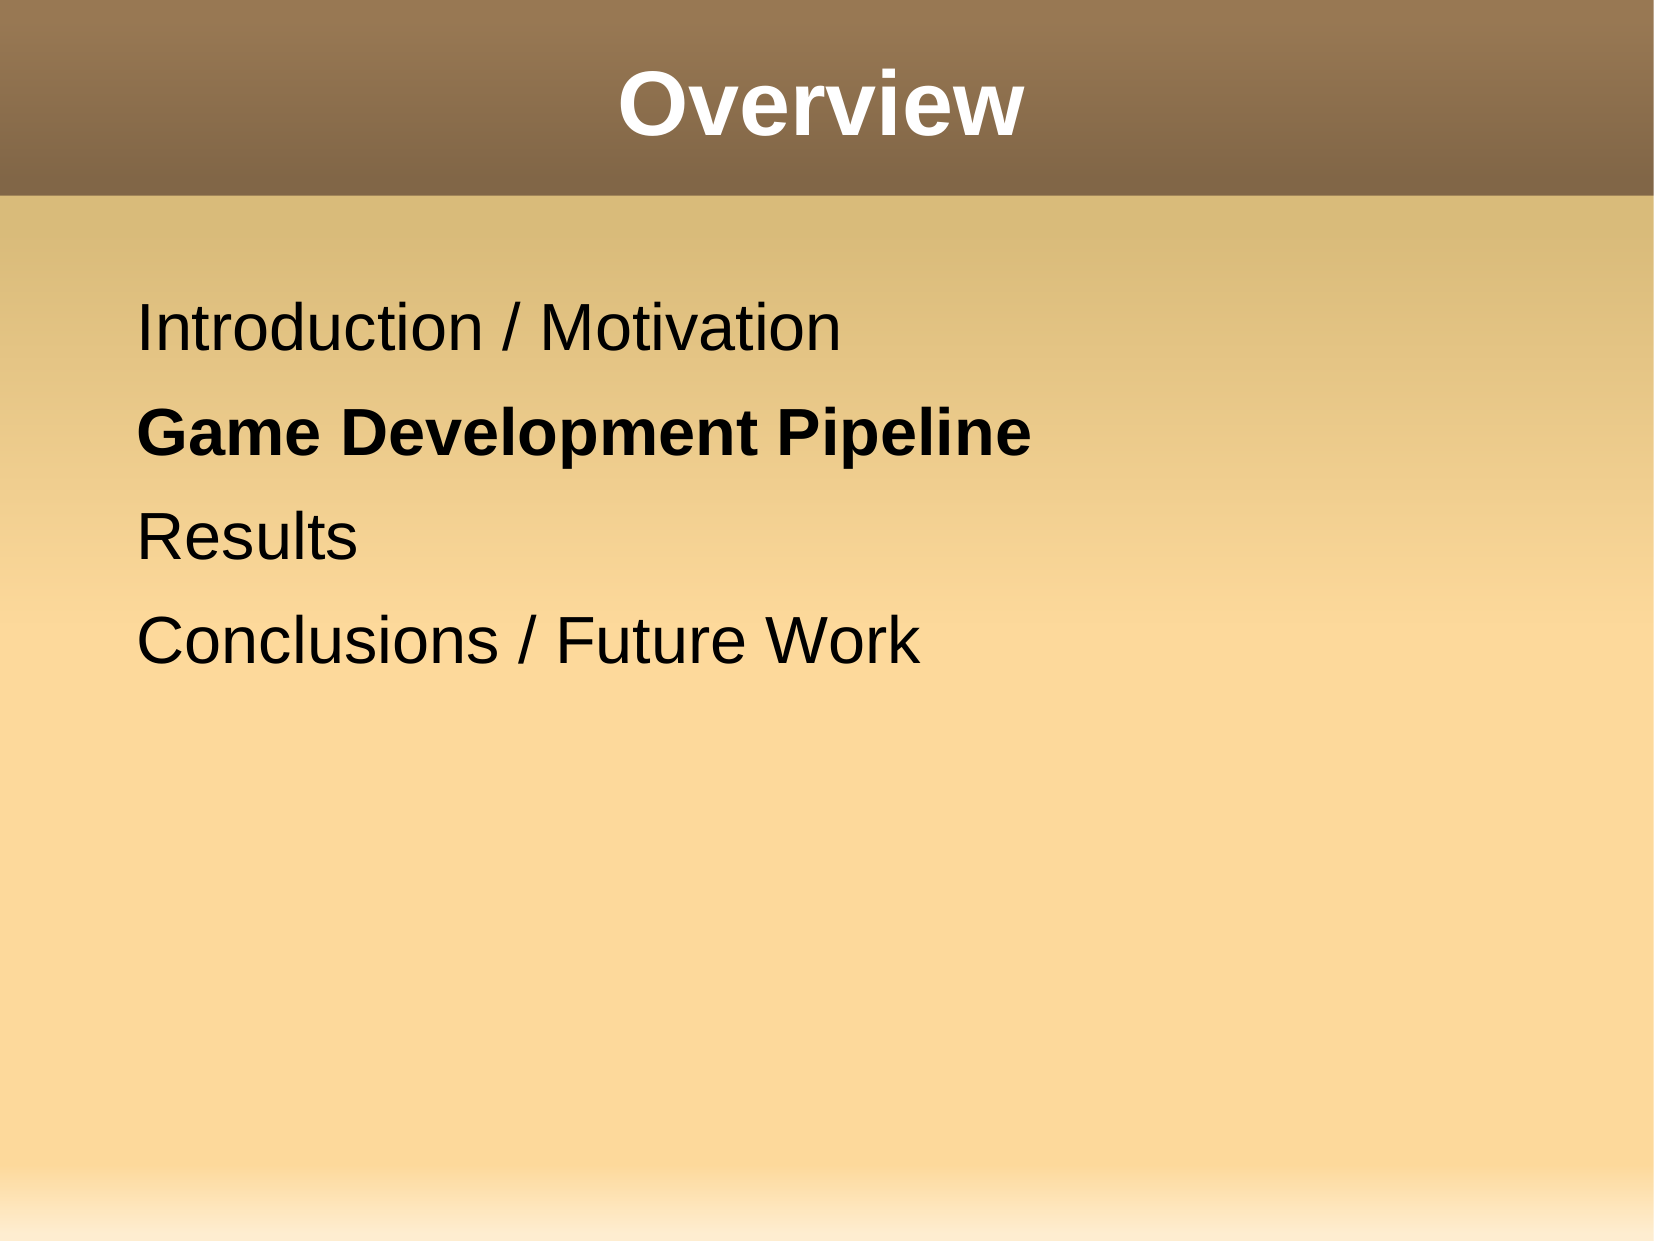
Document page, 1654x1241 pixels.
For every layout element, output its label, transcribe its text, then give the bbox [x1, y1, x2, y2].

list Introduction / Motivation Game Development Pipeline Results Conclusions / Future Work [82, 290, 1571, 1094]
picture [0, 0, 1654, 1241]
title Overview [76, 7, 1565, 200]
